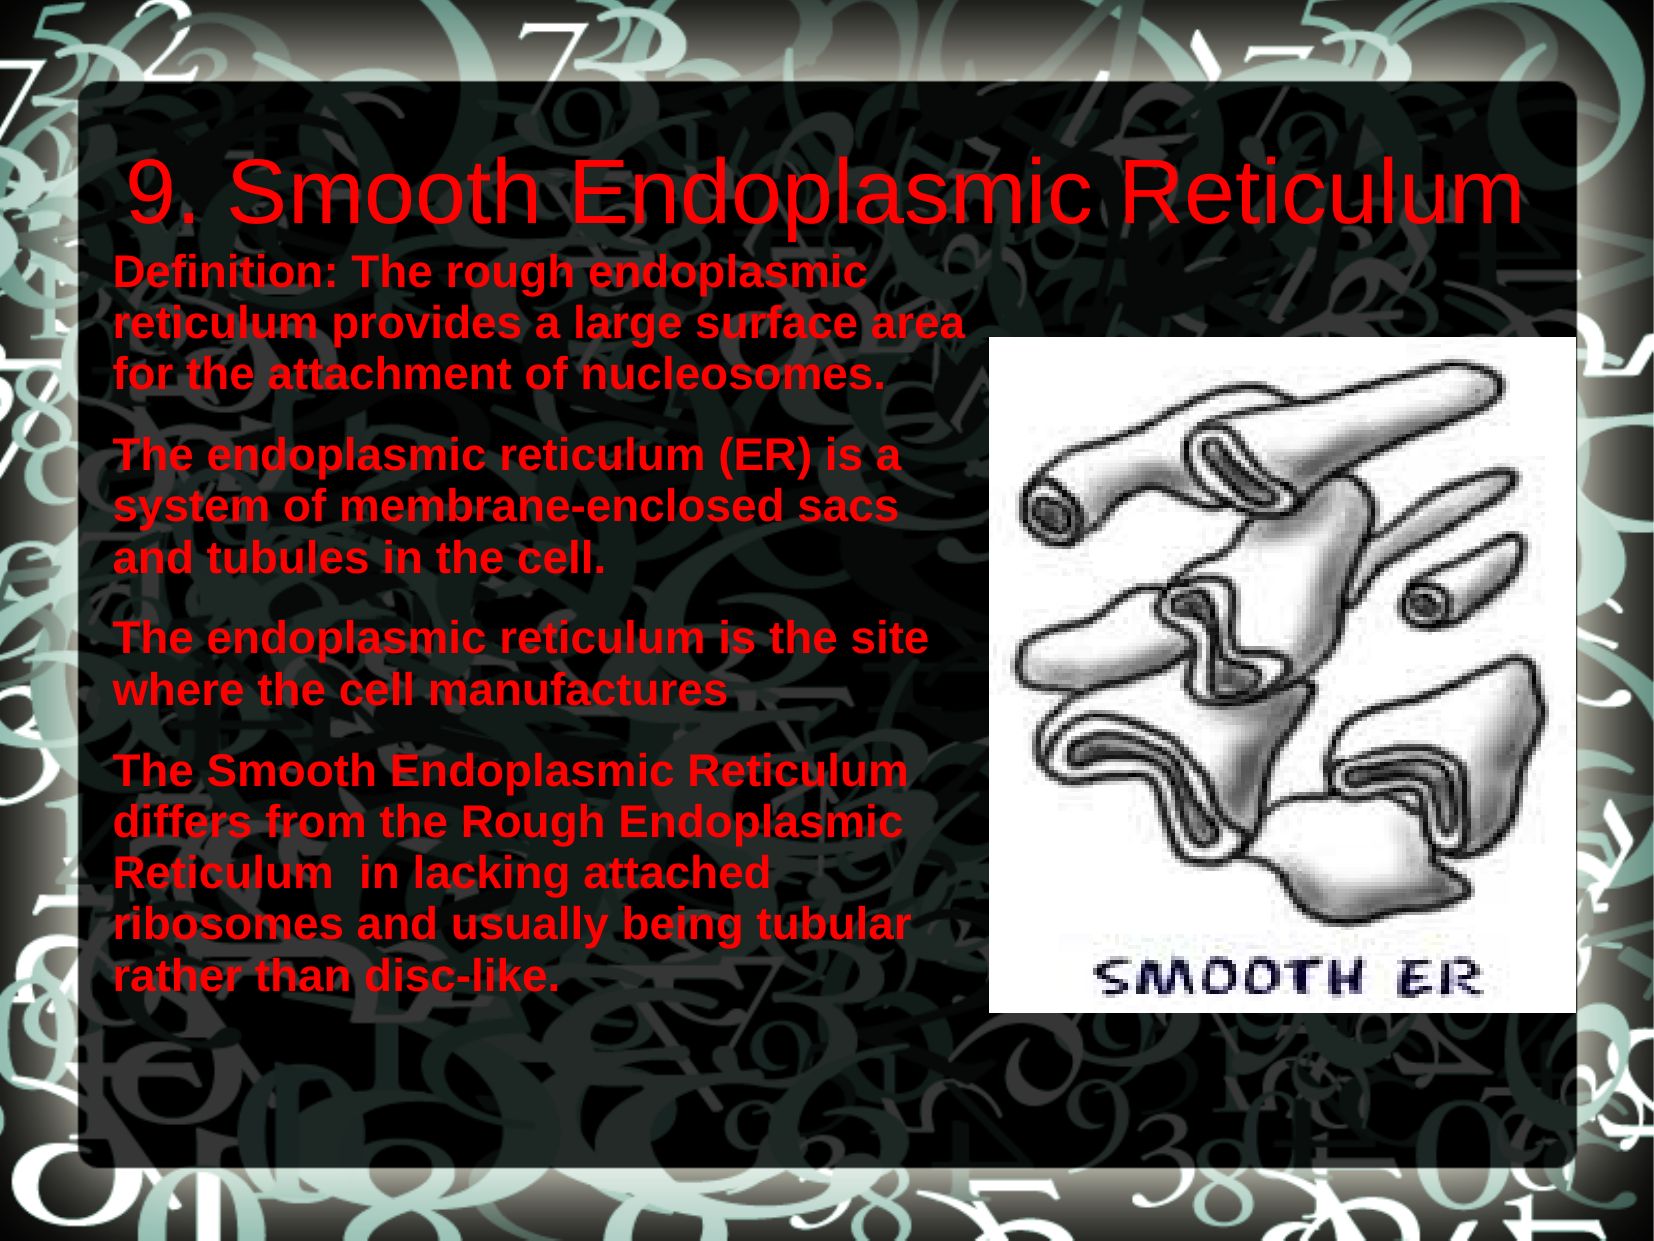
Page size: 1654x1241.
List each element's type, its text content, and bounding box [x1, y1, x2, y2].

title 9. Smooth Endoplasmic Reticulum [82, 95, 1571, 289]
picture [0, 0, 1654, 1241]
list Definition: The rough endoplasmic reticulum provides a large surface area for the attachment of nucleosomes. The endoplasmic reticulum (ER) is a system of membrane-enclosed sacs and tubules in the cell. The endoplasmic reticulum is the site where the cell manufactures The Smooth Endoplasmic Reticulum differs from the Rough Endoplasmic Reticulum in lacking attached ribosomes and usually being tubular rather than disc-like. [112, 245, 976, 1163]
